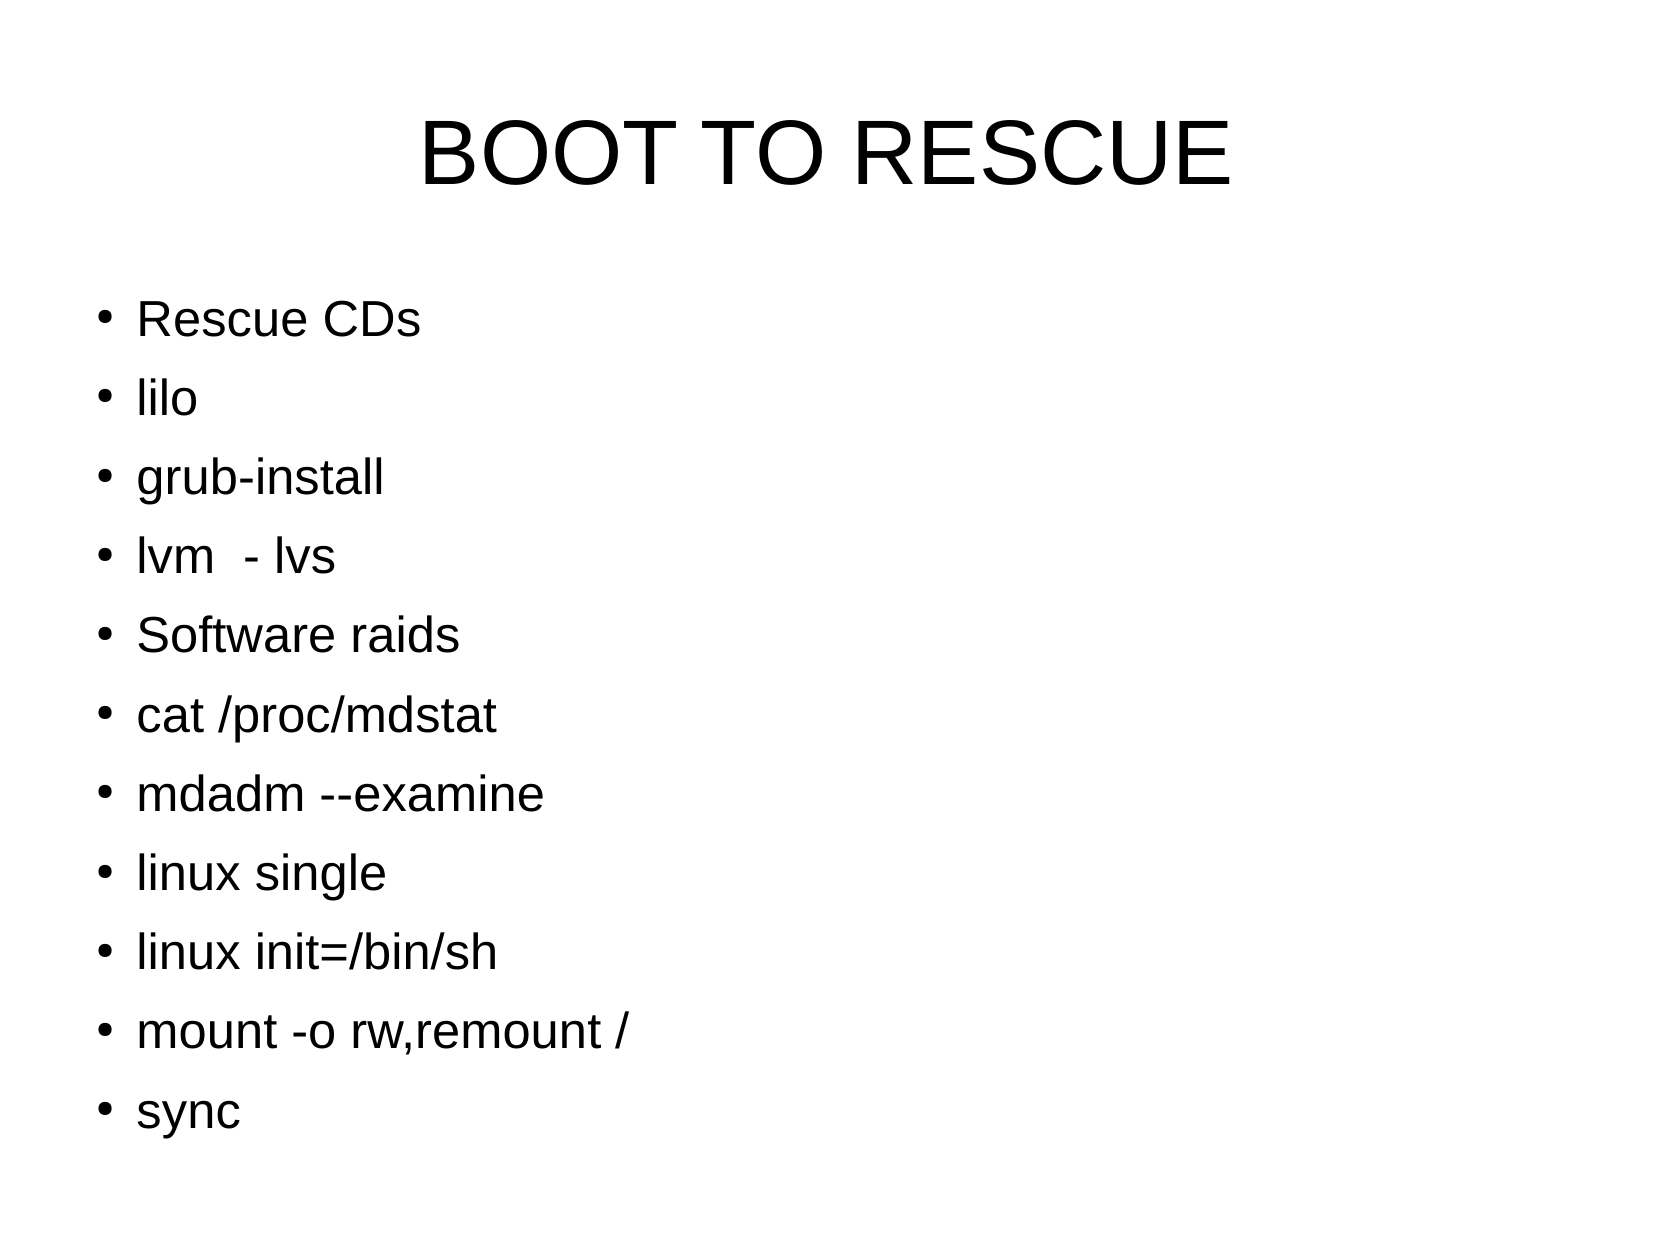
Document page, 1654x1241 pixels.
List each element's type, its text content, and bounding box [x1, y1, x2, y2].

title BOOT TO RESCUE [82, 101, 1571, 205]
list Rescue CDs lilo grub-install lvm - lvs Software raids cat /proc/mdstat mdadm --examine linux single linux init=/bin/sh mount -o rw,remount / sync [82, 290, 1546, 1141]
